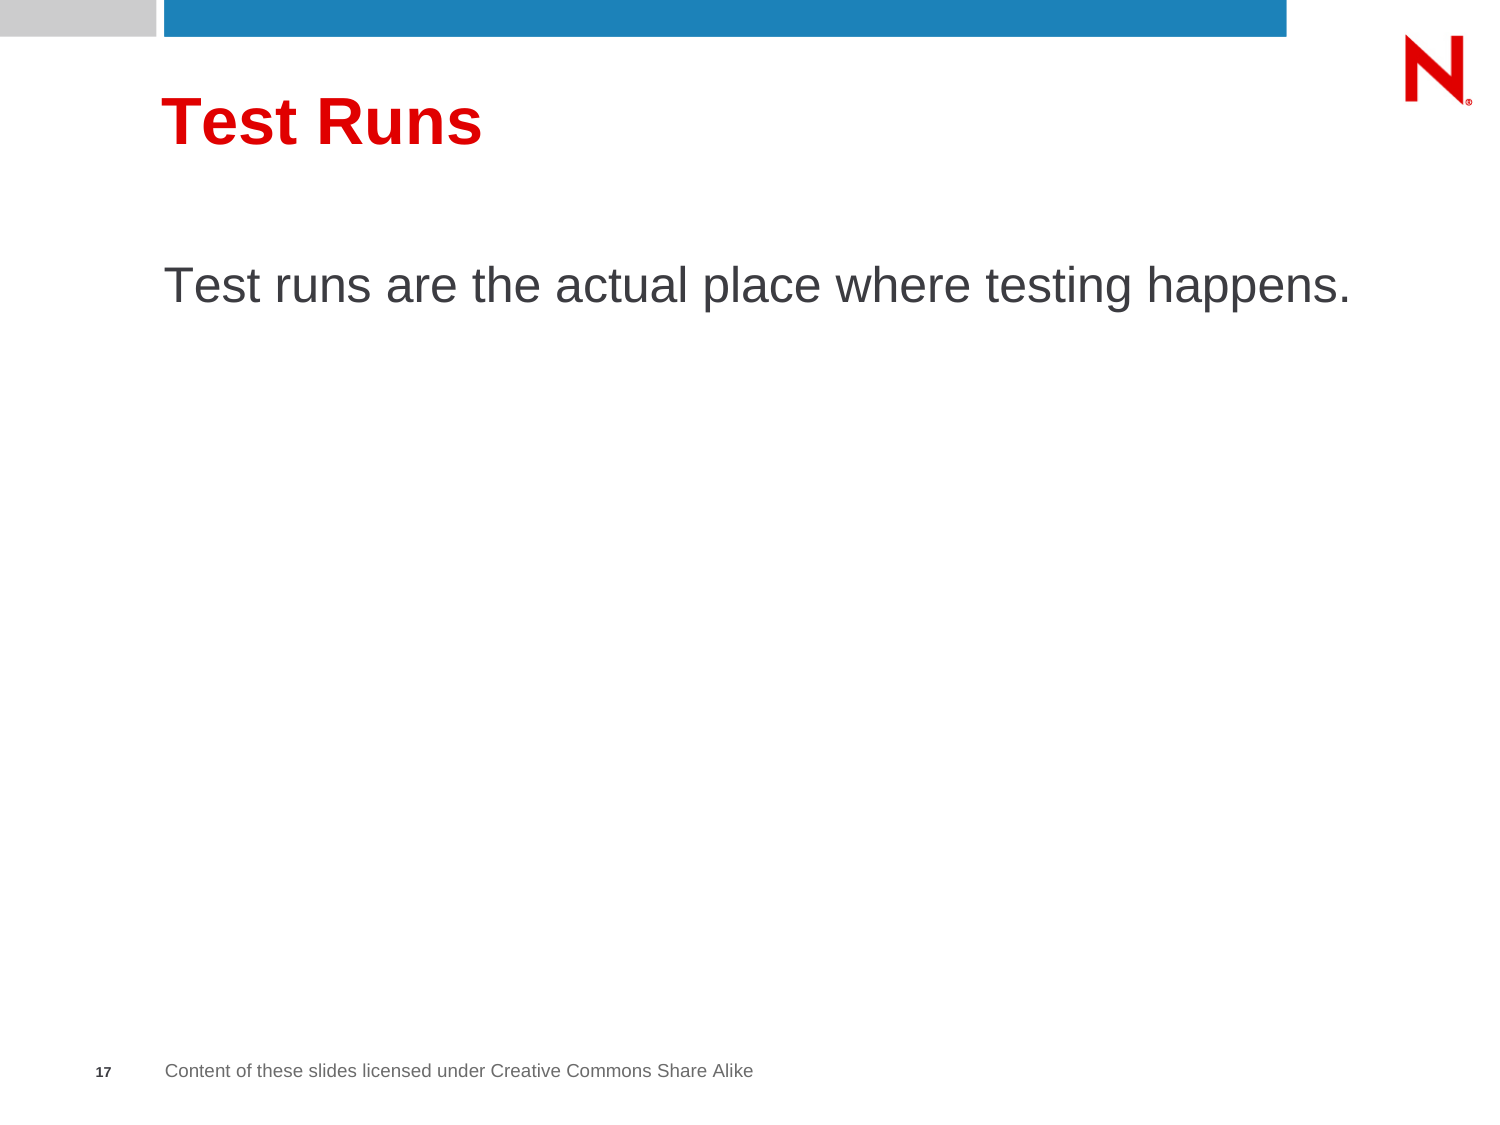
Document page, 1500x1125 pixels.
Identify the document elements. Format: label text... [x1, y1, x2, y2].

picture [1403, 32, 1473, 107]
list Test runs are the actual place where testing happens. [163, 254, 1404, 986]
title Test Runs [161, 41, 1383, 205]
